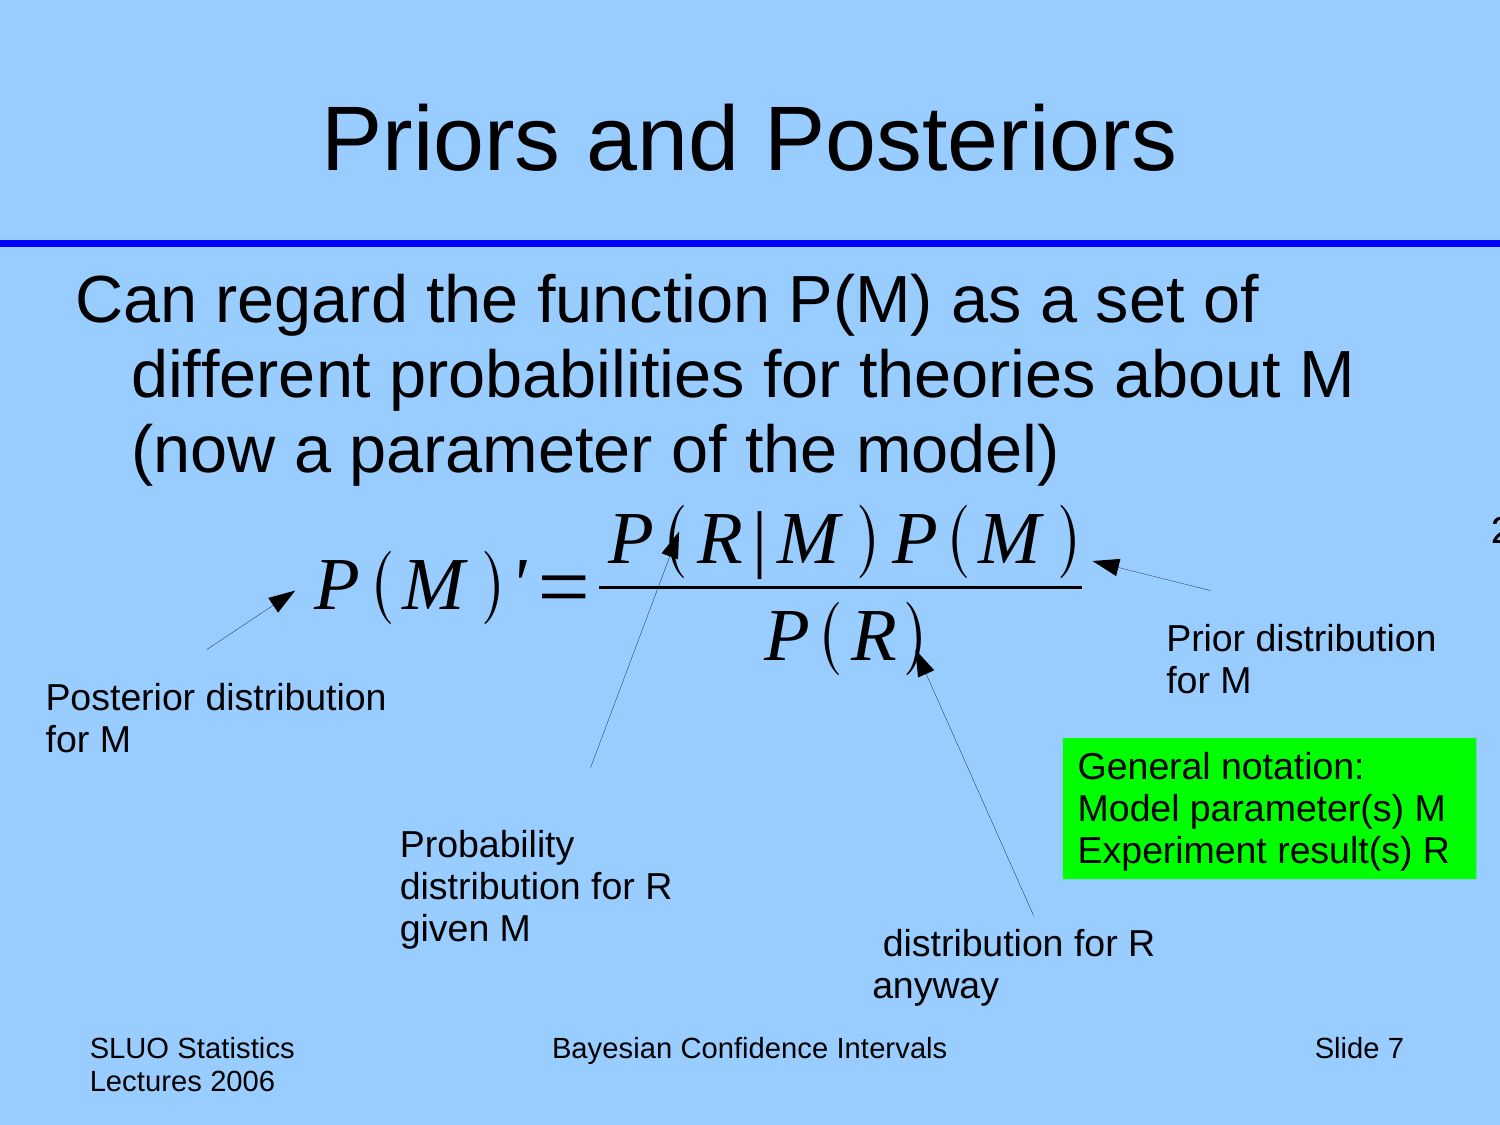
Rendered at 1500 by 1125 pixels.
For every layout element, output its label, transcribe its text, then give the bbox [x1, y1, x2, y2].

text_box General notation: Model parameter(s) M Experiment result(s) R [1062, 738, 1477, 880]
text_box 2.30 [1476, 502, 1500, 559]
title Priors and Posteriors [75, 45, 1426, 233]
text_box Prior distribution for M [1151, 609, 1477, 709]
chart [303, 497, 1093, 680]
list Can regard the function P(M) as a set of different probabilities for theories about M (now a parameter of the model) [75, 680, 1032, 1006]
text_box distribution for R anyway [857, 915, 1241, 1015]
text_box Probability distribution for R given M [385, 816, 768, 958]
list Can regard the function P(M) as a set of different probabilities for theories about M (now a parameter of the model) [75, 262, 1426, 1006]
text_box Posterior distribution for M [30, 668, 414, 768]
